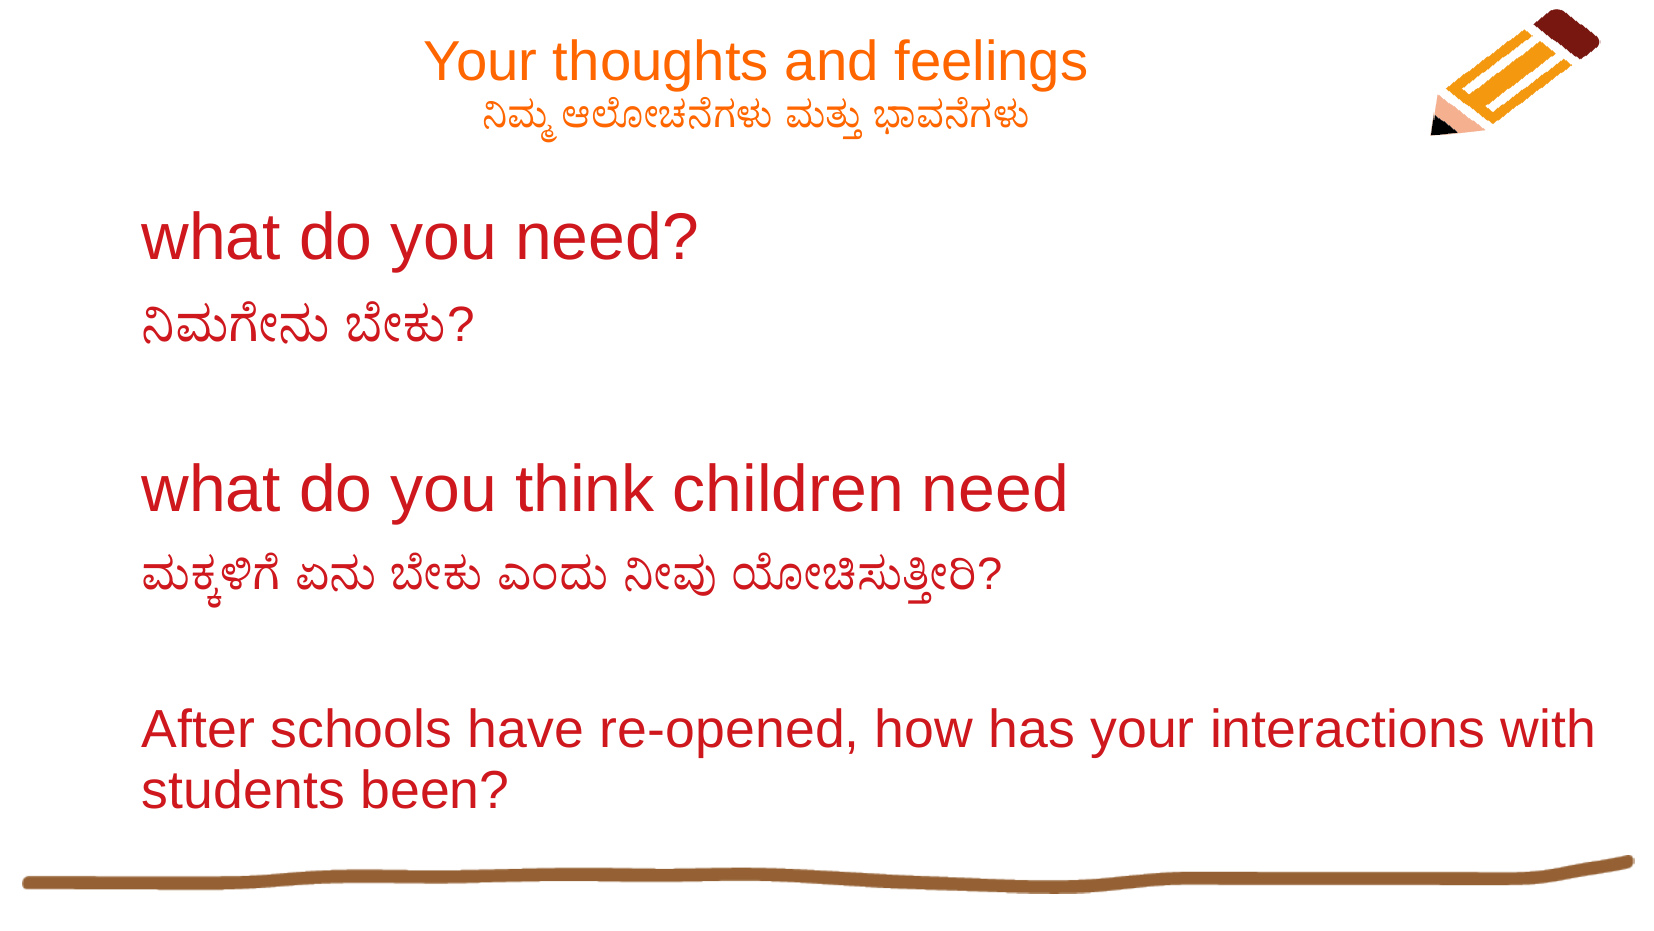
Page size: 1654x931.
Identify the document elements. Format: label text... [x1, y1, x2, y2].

list what do you need? ನಿಮಗೇನು ಬೇಕು? what do you think children need ಮಕ್ಕಳಿಗೆ ಏನು ಬೇಕು ಎಂದು ನೀವು ಯೋಚಿಸುತ್ತೀರಿ? After schools have re-opened, how has your interactions with students been? [141, 199, 1619, 824]
title Your thoughts and feelings ನಿಮ್ಮ ಆಲೋಚನೆಗಳು ಮತ್ತು ಭಾವನೆಗಳು [82, 29, 1430, 137]
picture [1430, 9, 1601, 136]
picture [22, 855, 1635, 894]
